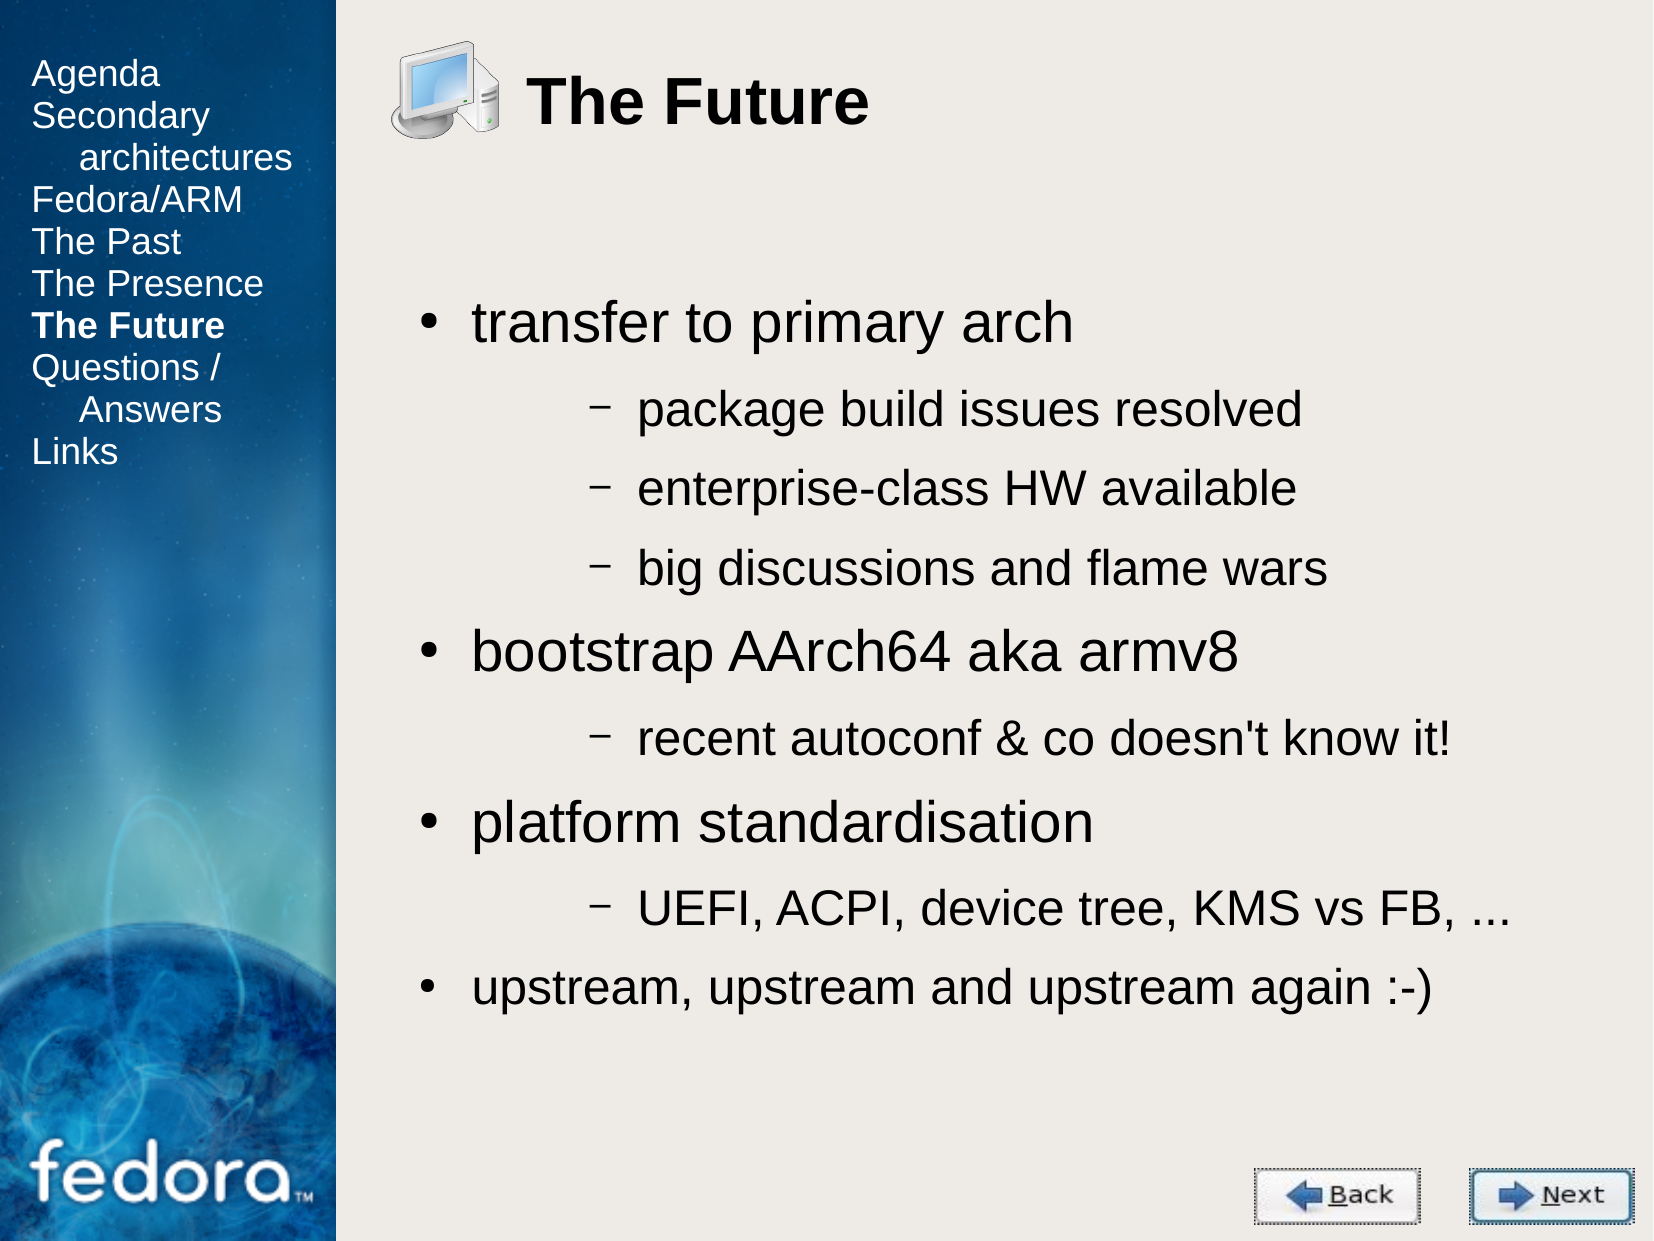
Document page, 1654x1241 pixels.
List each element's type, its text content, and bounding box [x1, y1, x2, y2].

text_box Agenda Secondary architectures Fedora/ARM The Past The Presence The Future Questions / Answers Links [16, 45, 330, 481]
list transfer to primary arch package build issues resolved enterprise-class HW available big discussions and flame wars bootstrap AArch64 aka armv8 recent autoconf & co doesn't know it! platform standardisation UEFI, ACPI, device tree, KMS vs FB, ... upstream, upstream and upstream again :-) [400, 290, 1617, 1094]
text_box The Future [511, 56, 1316, 147]
picture [0, 0, 1654, 1241]
